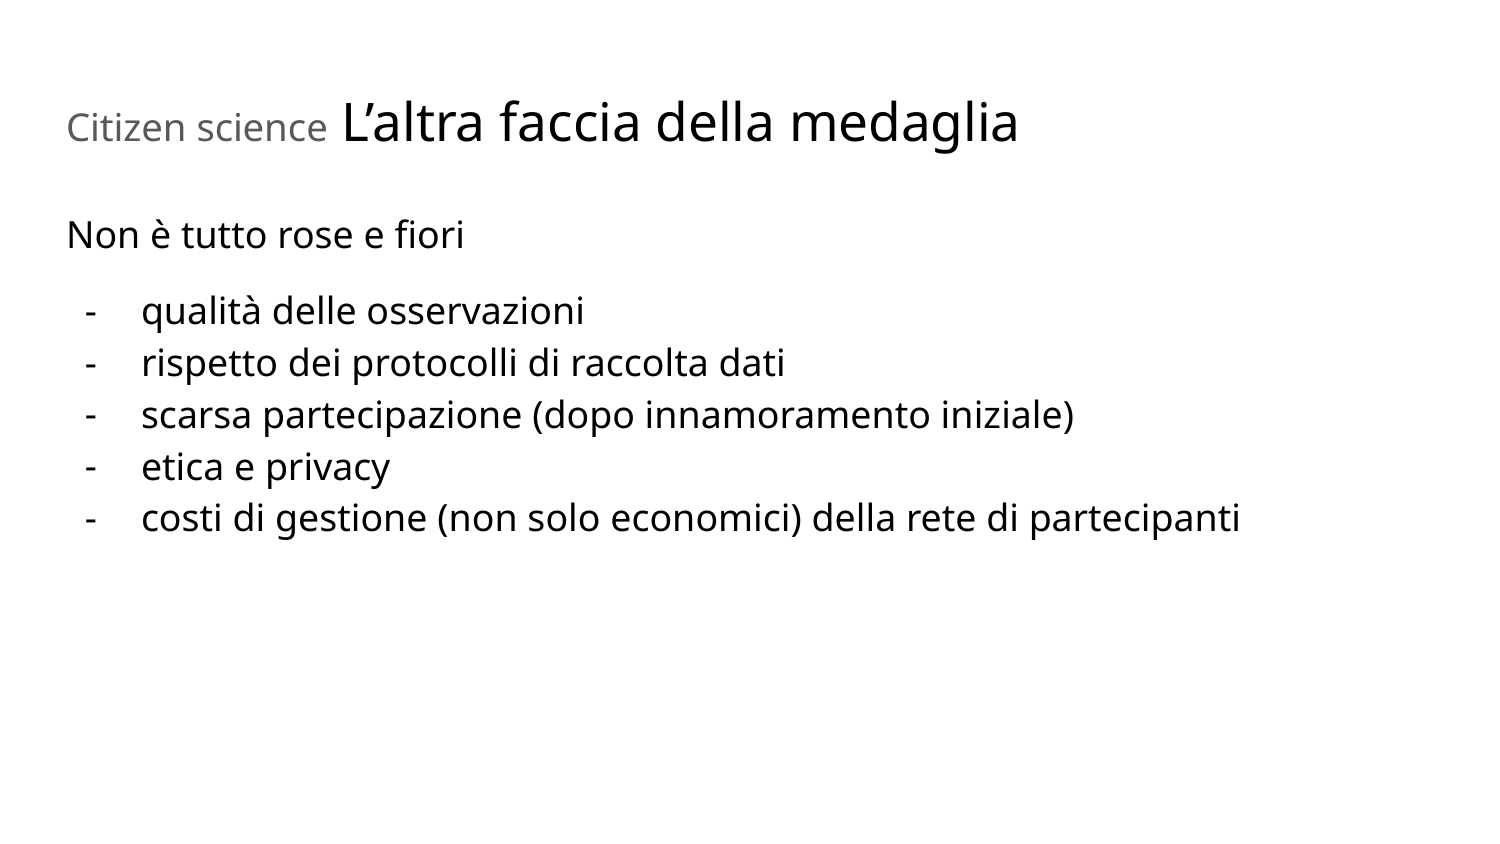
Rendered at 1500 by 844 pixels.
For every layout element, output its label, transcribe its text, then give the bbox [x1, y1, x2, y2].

list Non è tutto rose e fiori qualità delle osservazioni rispetto dei protocolli di raccolta dati scarsa partecipazione (dopo innamoramento iniziale) etica e privacy costi di gestione (non solo economici) della rete di partecipanti [51, 189, 1449, 750]
title Citizen science L’altra faccia della medaglia [51, 72, 1449, 167]
